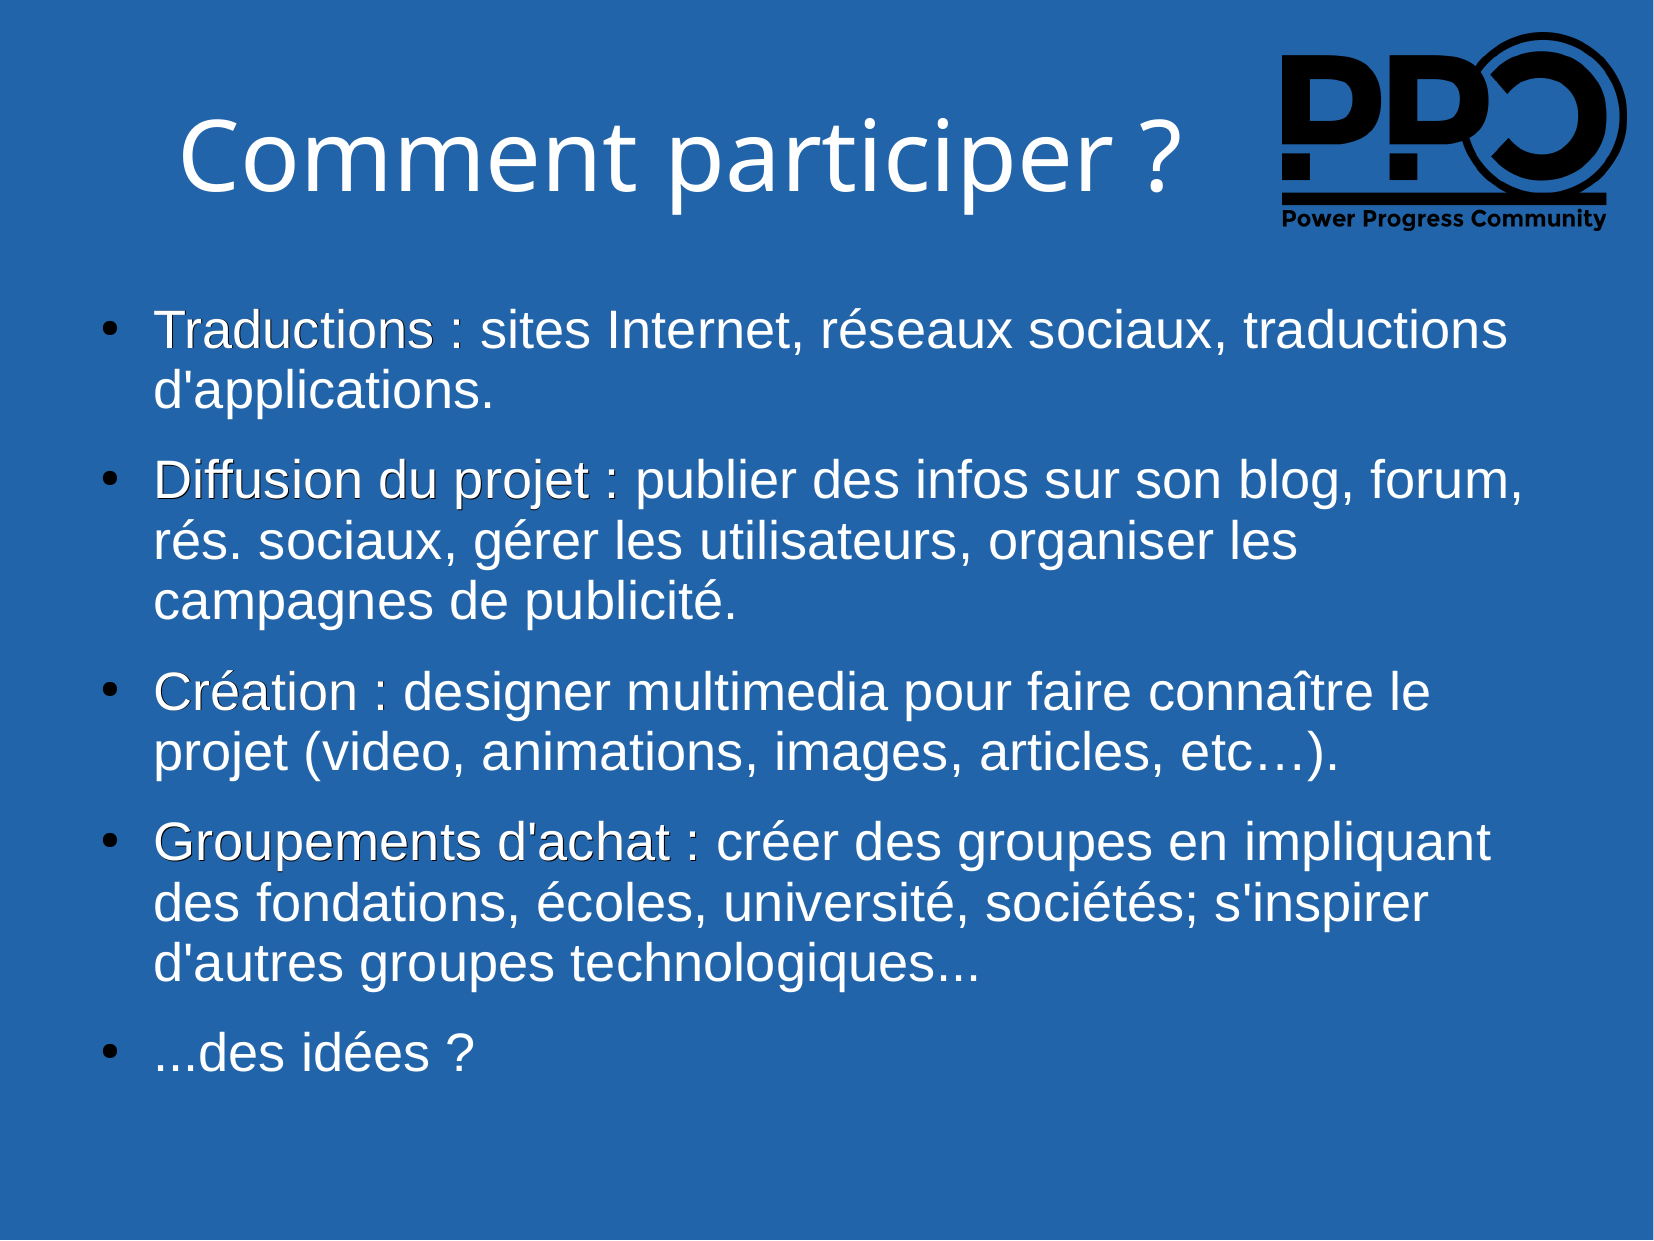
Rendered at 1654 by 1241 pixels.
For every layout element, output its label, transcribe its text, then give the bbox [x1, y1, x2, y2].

list Traductions : sites Internet, réseaux sociaux, traductions d'applications. Diffusion du projet : publier des infos sur son blog, forum, rés. sociaux, gérer les utilisateurs, organiser les campagnes de publicité. Création : designer multimedia pour faire connaître le projet (video, animations, images, articles, etc…). Groupements d'achat : créer des groupes en impliquant des fondations, écoles, université, sociétés; s'inspirer d'autres groupes technologiques... ...des idées ? [82, 299, 1571, 1241]
title Comment participer ? [82, 49, 1279, 257]
picture [1282, 32, 1627, 232]
